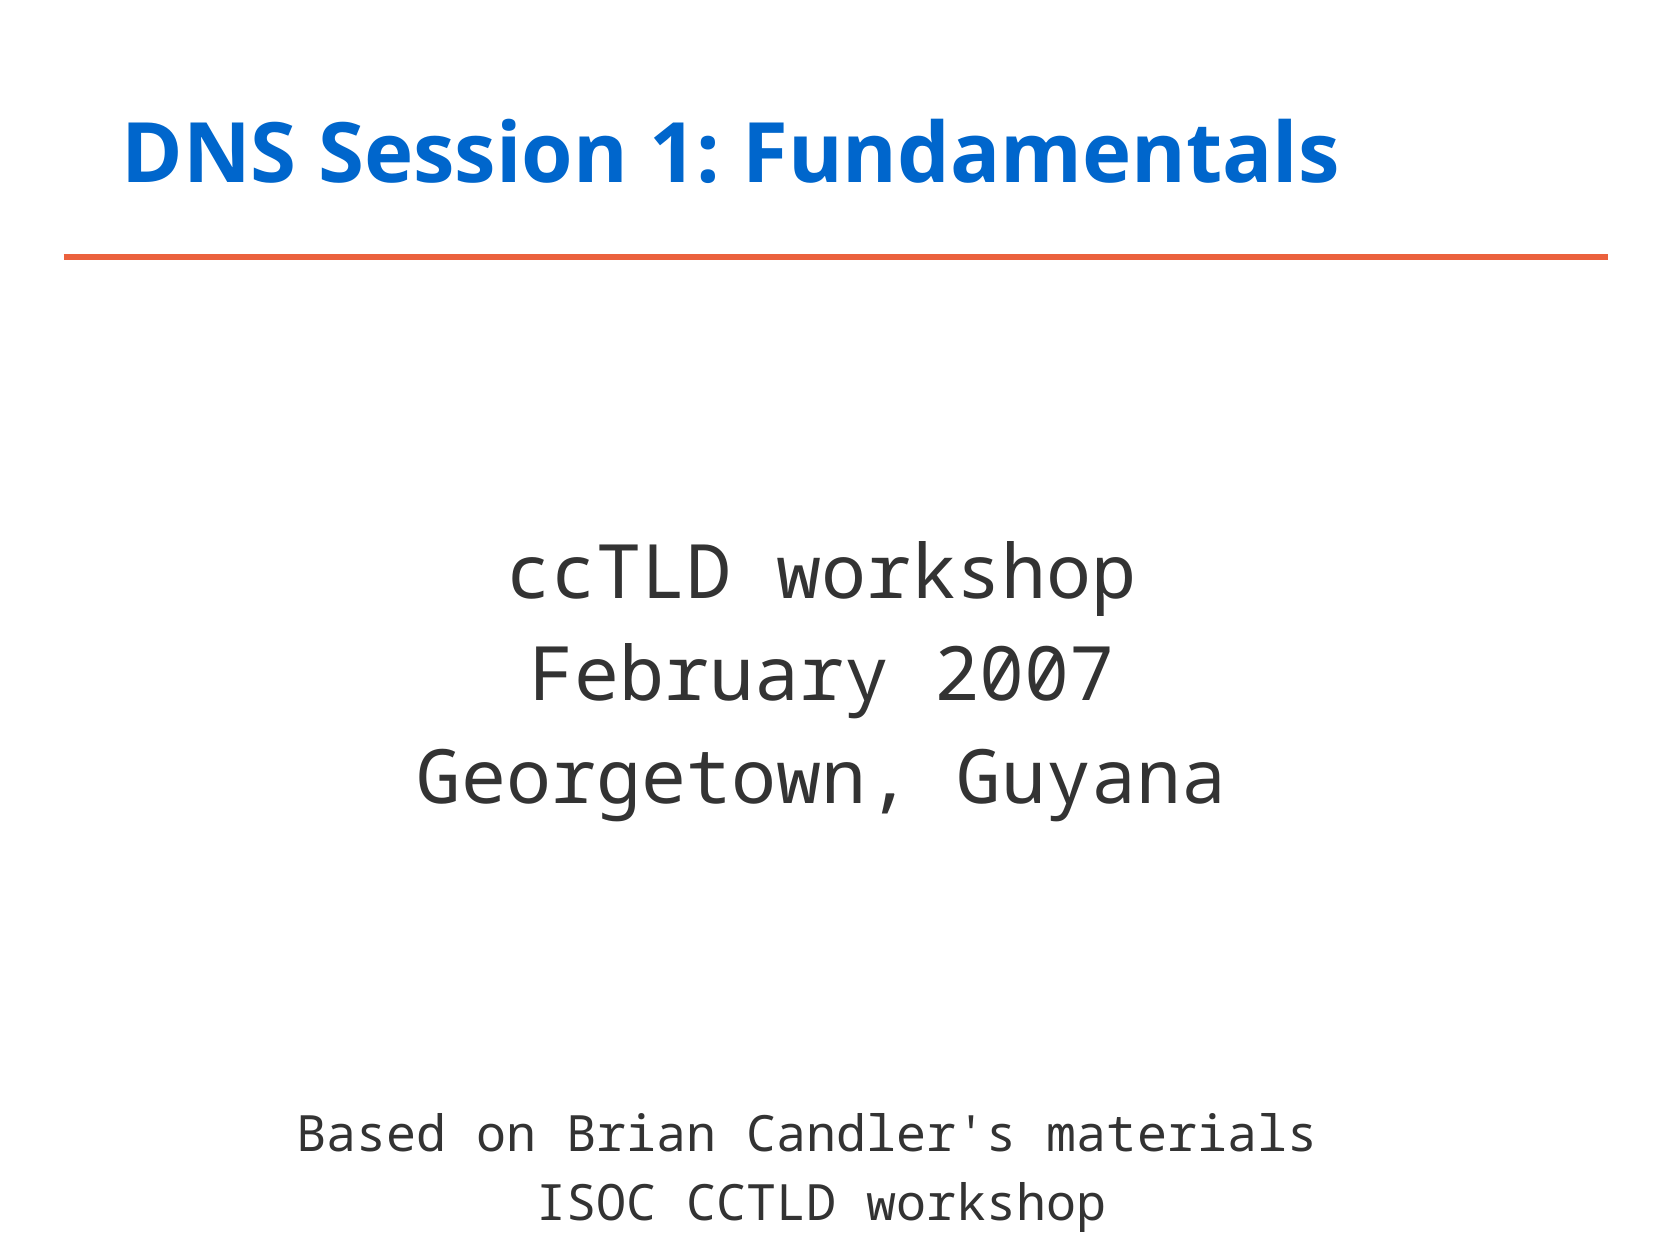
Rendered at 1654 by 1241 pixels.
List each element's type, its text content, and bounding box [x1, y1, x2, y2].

subtitle ccTLD workshop February 2007 Georgetown, Guyana Based on Brian Candler's materials ISOC CCTLD workshop [84, 252, 1524, 1160]
title DNS Session 1: Fundamentals [121, 46, 1534, 254]
